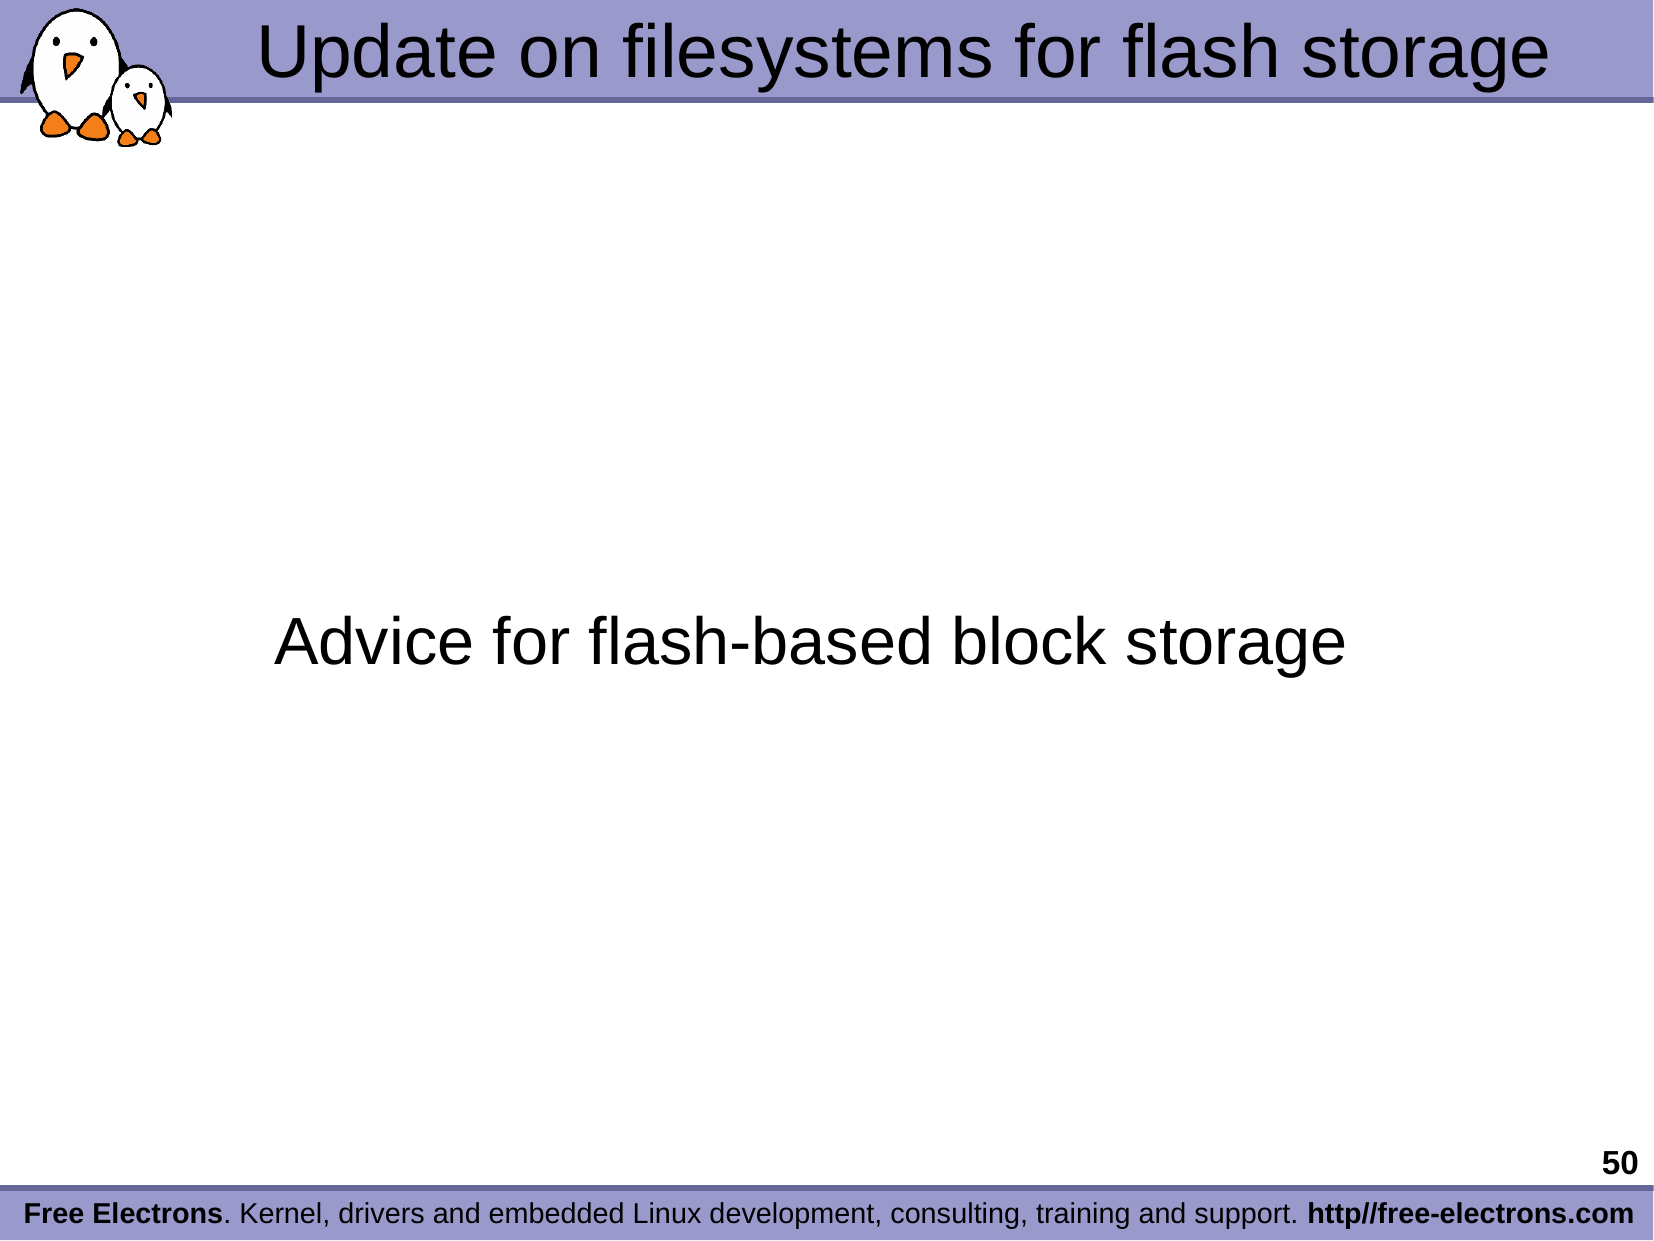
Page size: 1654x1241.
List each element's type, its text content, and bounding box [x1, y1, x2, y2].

title Update on filesystems for flash storage [178, 4, 1631, 98]
picture [20, 8, 172, 147]
subtitle Advice for flash-based block storage [105, 216, 1518, 1066]
